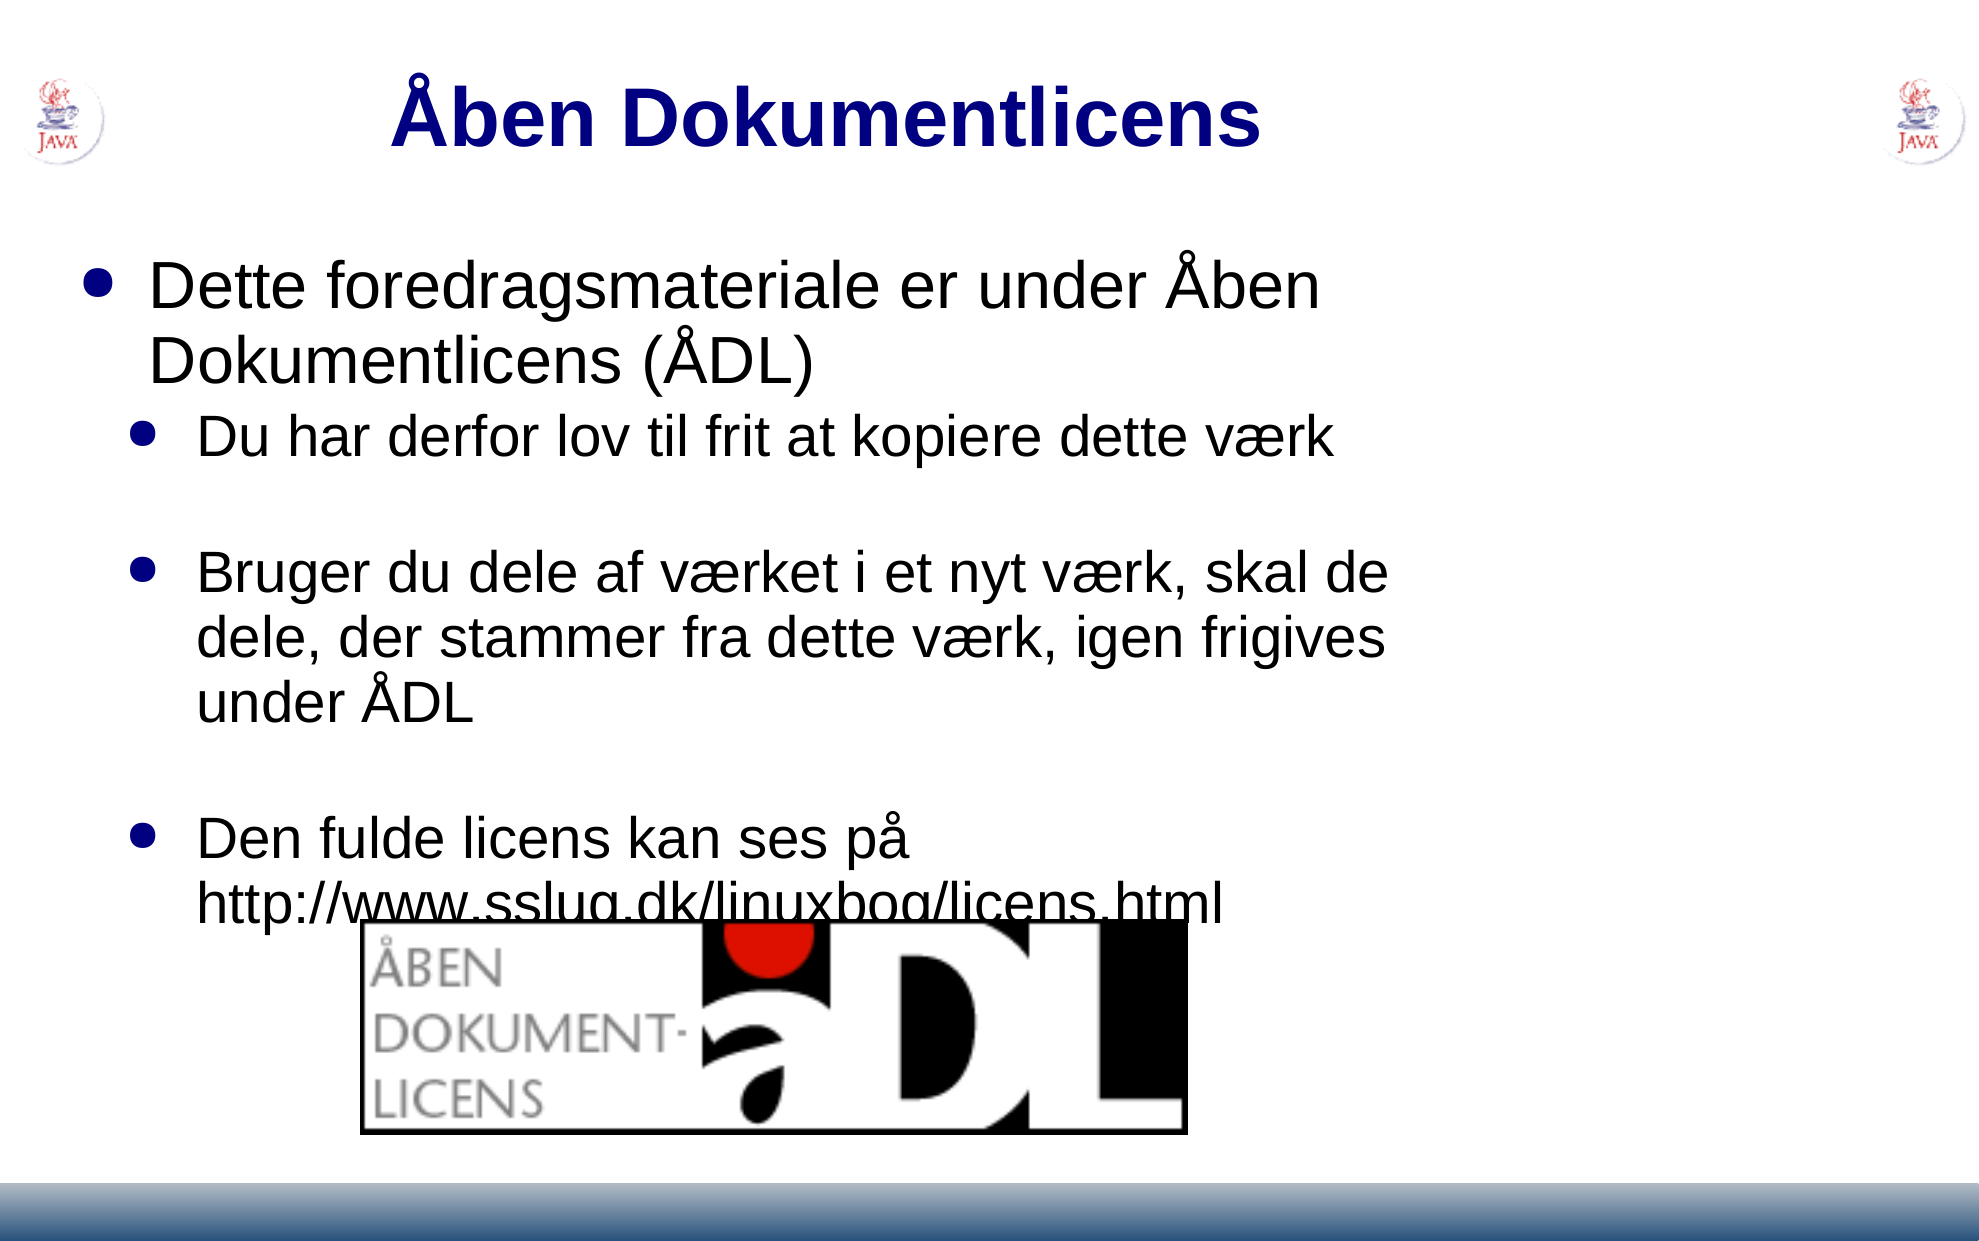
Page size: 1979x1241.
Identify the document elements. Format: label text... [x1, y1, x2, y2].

picture [360, 919, 1188, 1135]
title Åben Dokumentlicens [119, 14, 1534, 222]
picture [10, 71, 109, 169]
picture [1870, 71, 1970, 169]
list Dette foredragsmateriale er under Åben Dokumentlicens (ÅDL) Du har derfor lov til frit at kopiere dette værk Bruger du dele af værket i et nyt værk, skal de dele, der stammer fra dette værk, igen frigives under ÅDL Den fulde licens kan ses på http://www.sslug.dk/linuxbog/licens.html [66, 248, 1532, 1148]
